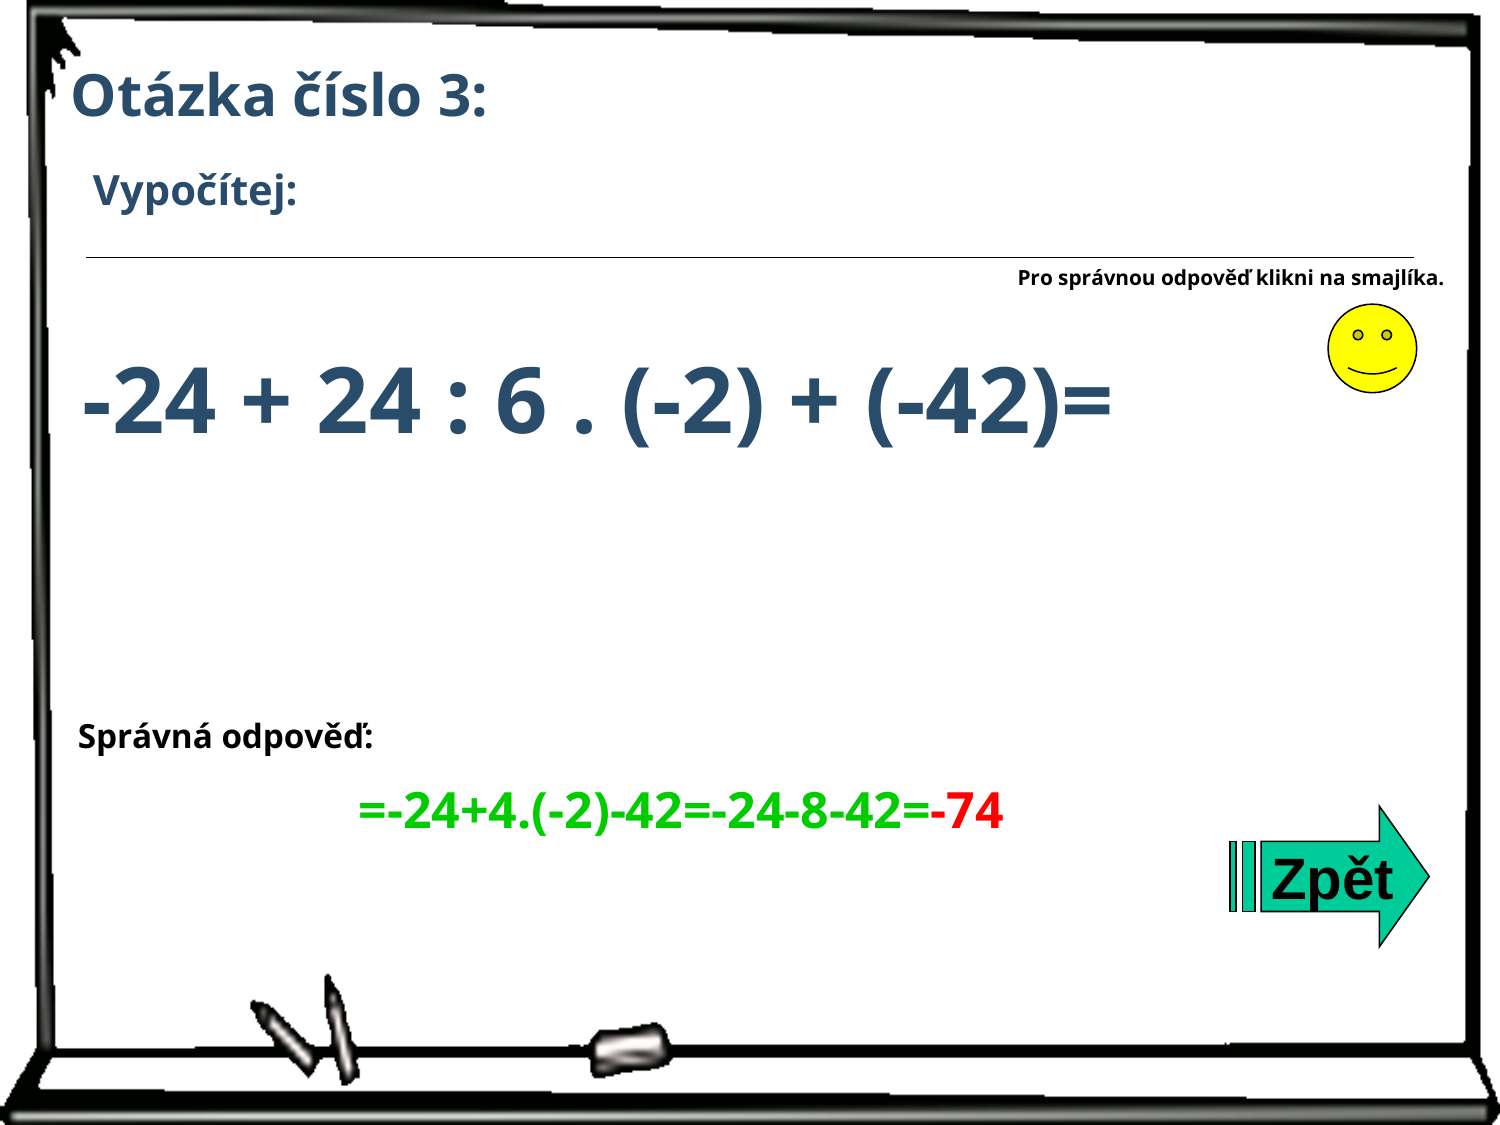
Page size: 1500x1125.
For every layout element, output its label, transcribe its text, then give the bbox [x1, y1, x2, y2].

text_box Otázka číslo 3: [55, 54, 1391, 149]
text_box =-24+4.(-2)-42=-24-8-42=-74 [343, 761, 1112, 857]
text_box Zpět [1230, 841, 1236, 912]
picture [0, 0, 1500, 1125]
text_box Správná odpověď: [63, 687, 473, 783]
text_box -24 + 24 : 6 . (-2) + (-42)= [67, 349, 1213, 444]
text_box [1328, 304, 1417, 393]
text_box Vypočítej: [78, 141, 1437, 237]
text_box Zpět [1261, 806, 1430, 947]
text_box Pro správnou odpověď klikni na smajlíka. [1002, 230, 1464, 325]
text_box Zpět [1242, 841, 1255, 912]
